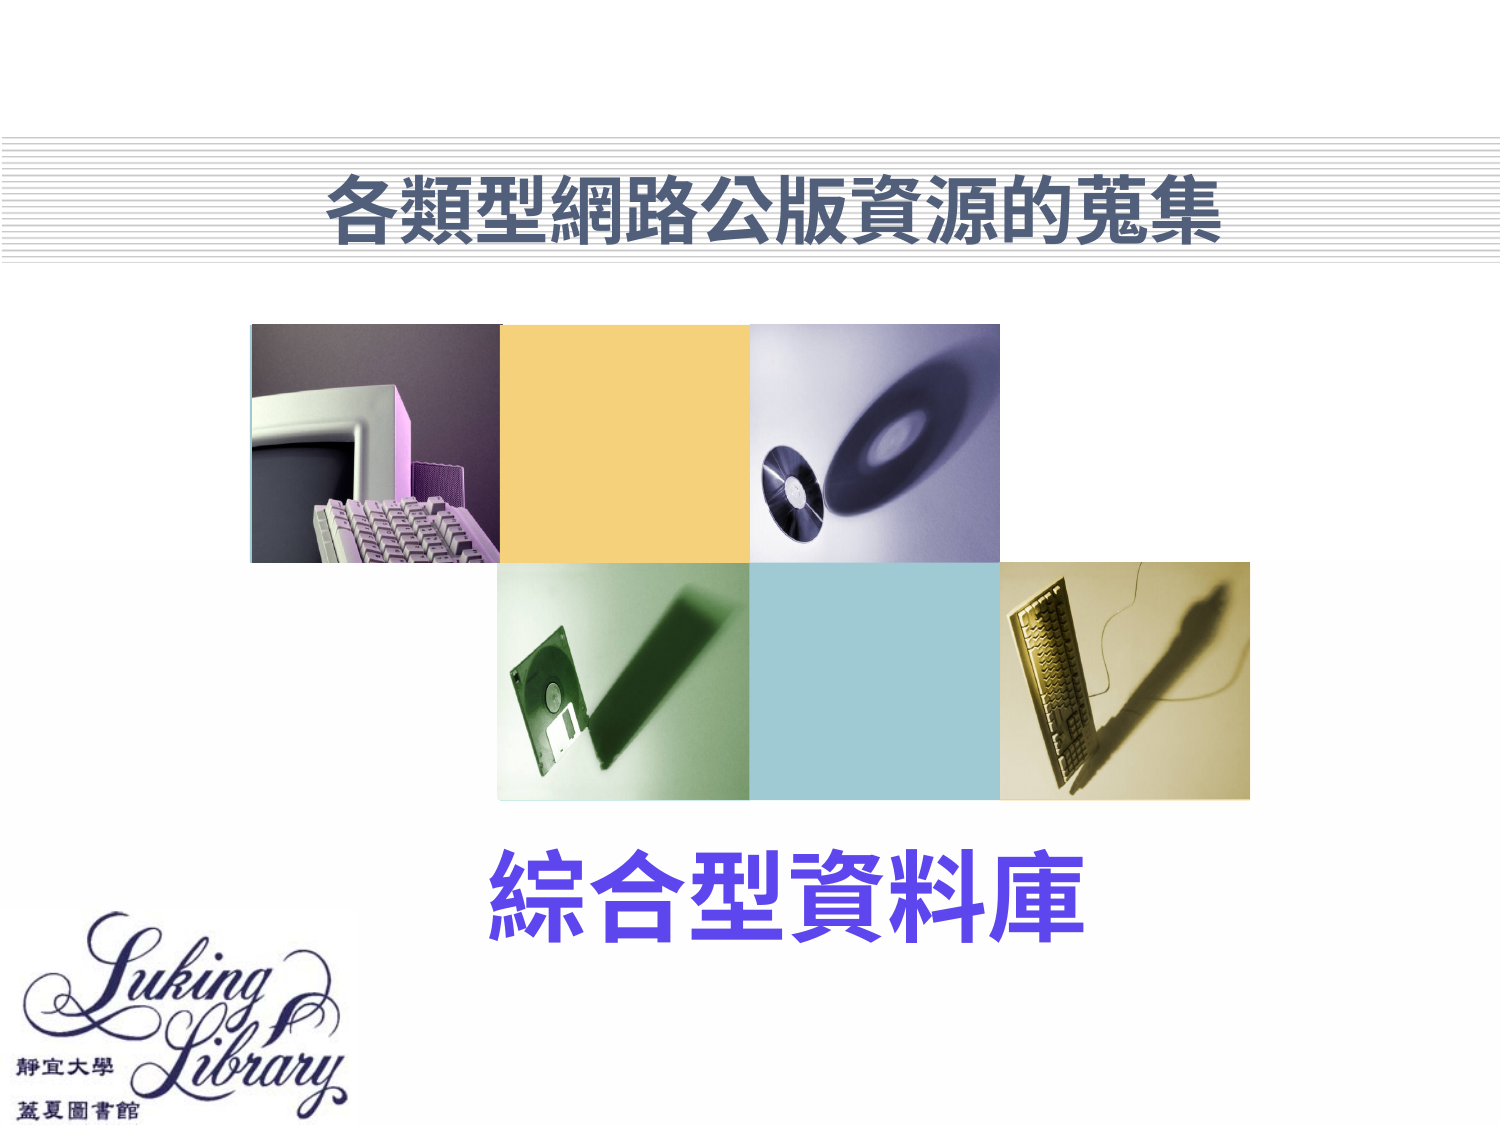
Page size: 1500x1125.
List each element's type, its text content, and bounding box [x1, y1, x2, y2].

picture [750, 324, 1250, 799]
subtitle 綜合型資料庫 [218, 810, 1356, 997]
title 各類型網路公版資源的蒐集 [99, 149, 1450, 263]
picture [1, 137, 1500, 263]
picture [252, 324, 749, 800]
picture [0, 910, 358, 1125]
